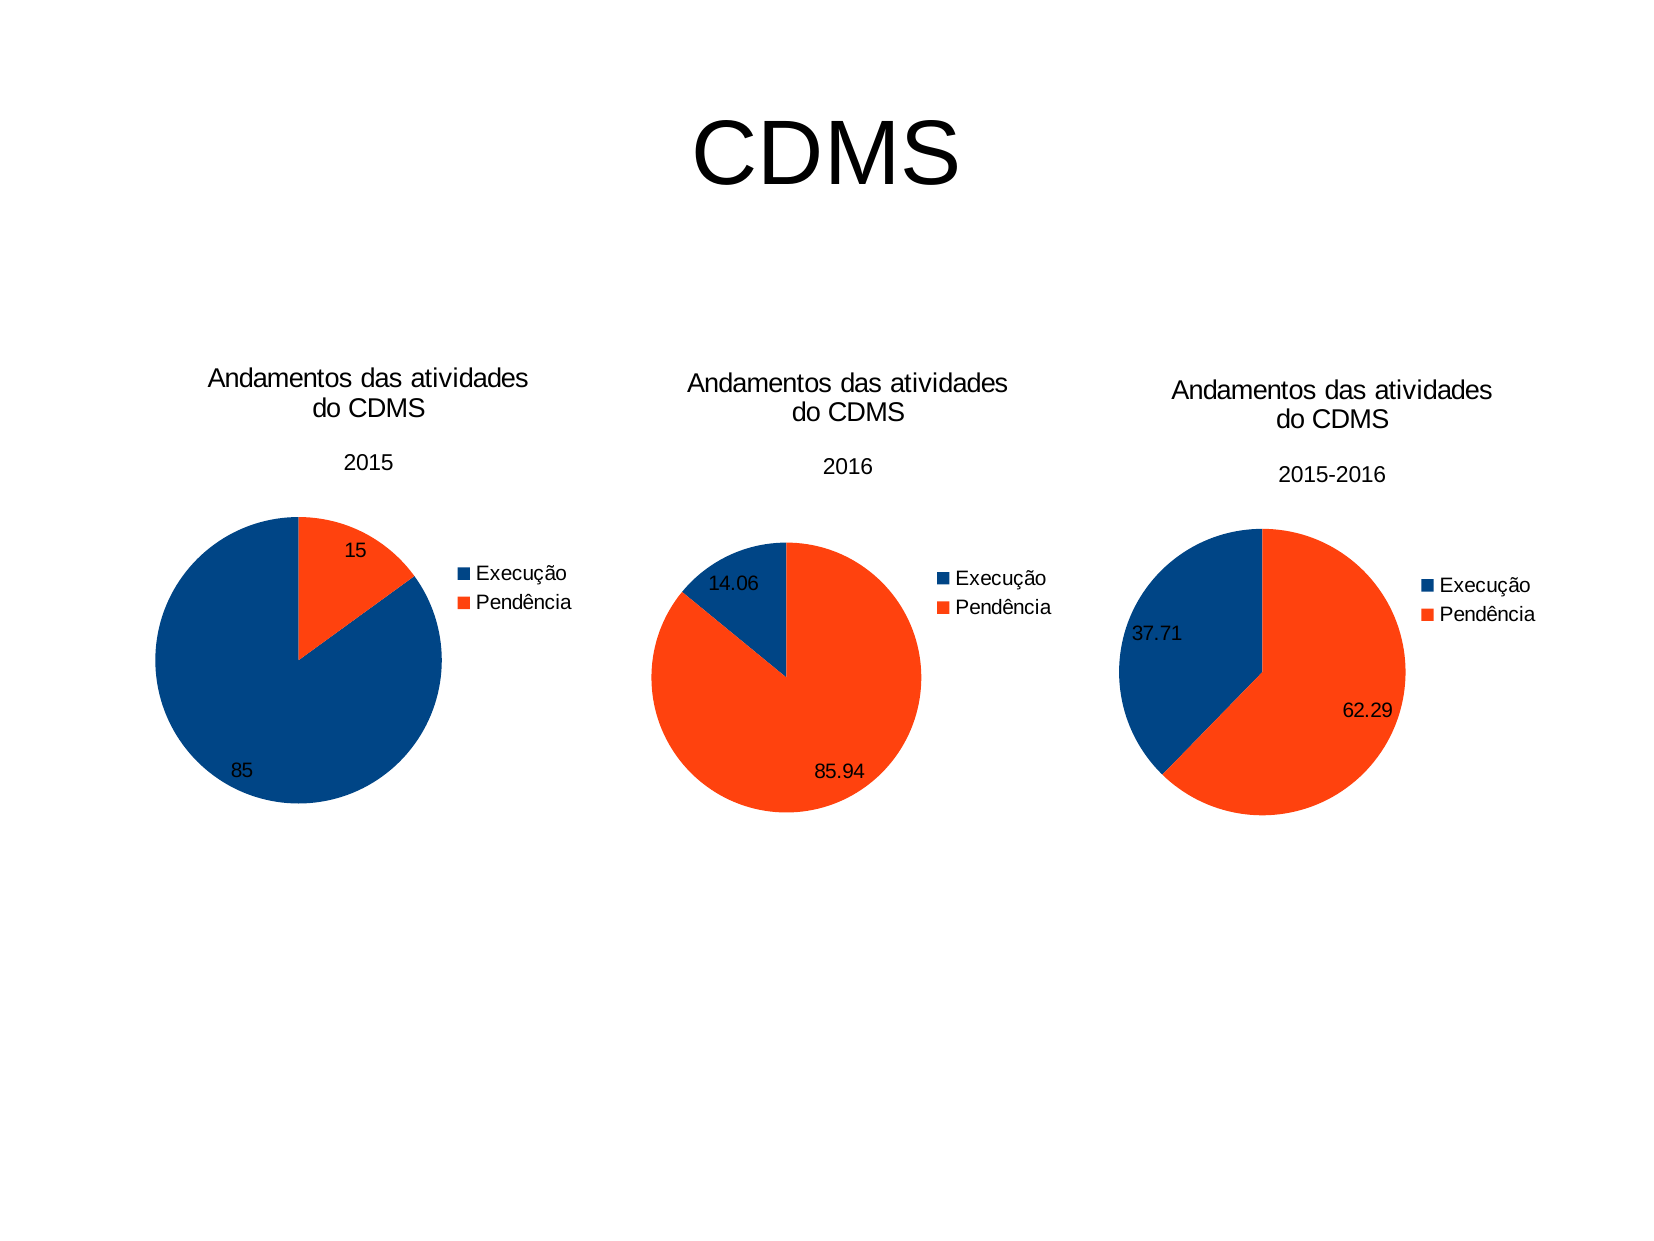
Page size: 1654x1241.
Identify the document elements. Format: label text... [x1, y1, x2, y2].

chart [1110, 349, 1555, 851]
chart [146, 337, 591, 839]
chart [625, 342, 1071, 844]
title CDMS [82, 49, 1571, 257]
